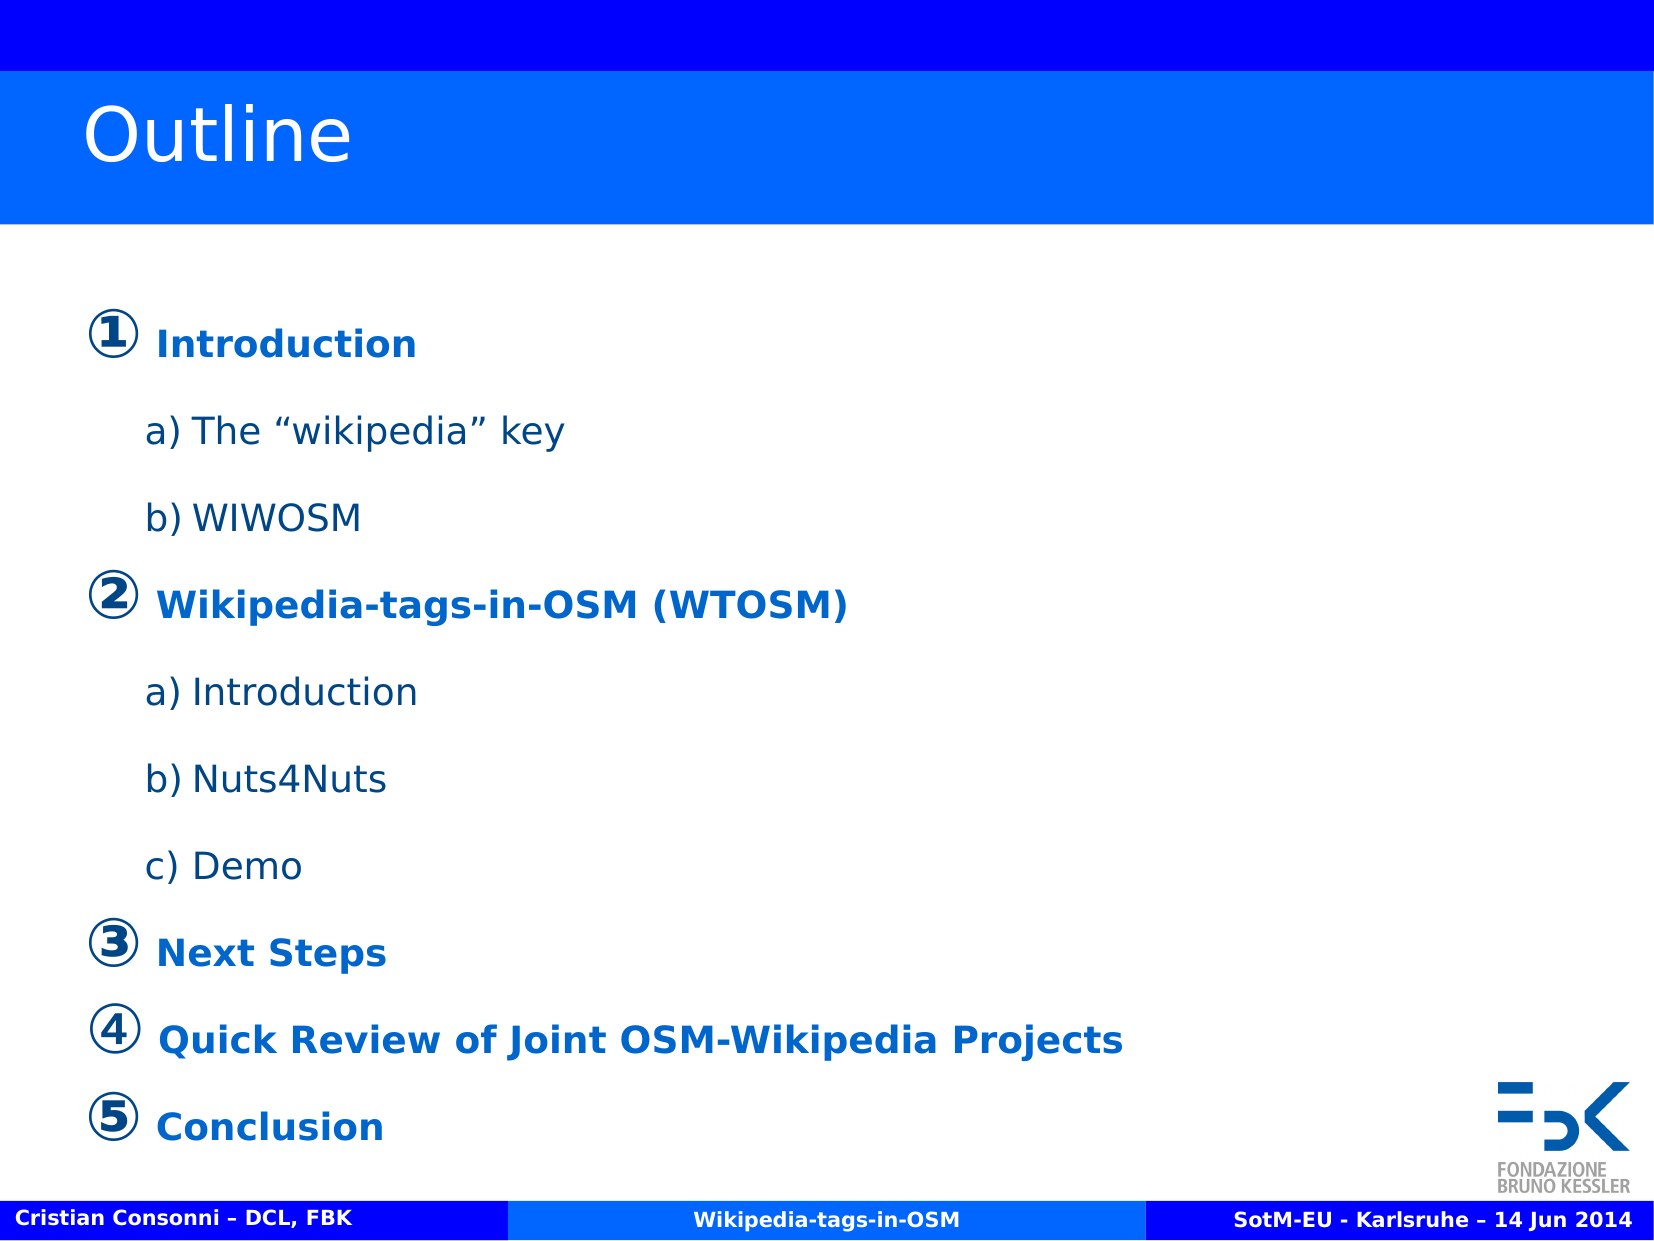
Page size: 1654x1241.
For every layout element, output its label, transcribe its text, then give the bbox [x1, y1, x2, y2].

title Outline [82, 92, 1571, 180]
text_box Introduction The “wikipedia” key WIWOSM Wikipedia-tags-in-OSM (WTOSM) Introduction Nuts4Nuts Demo Next Steps Quick Review of Joint OSM-Wikipedia Projects Conclusion [70, 271, 1501, 1123]
picture [1498, 1082, 1630, 1193]
